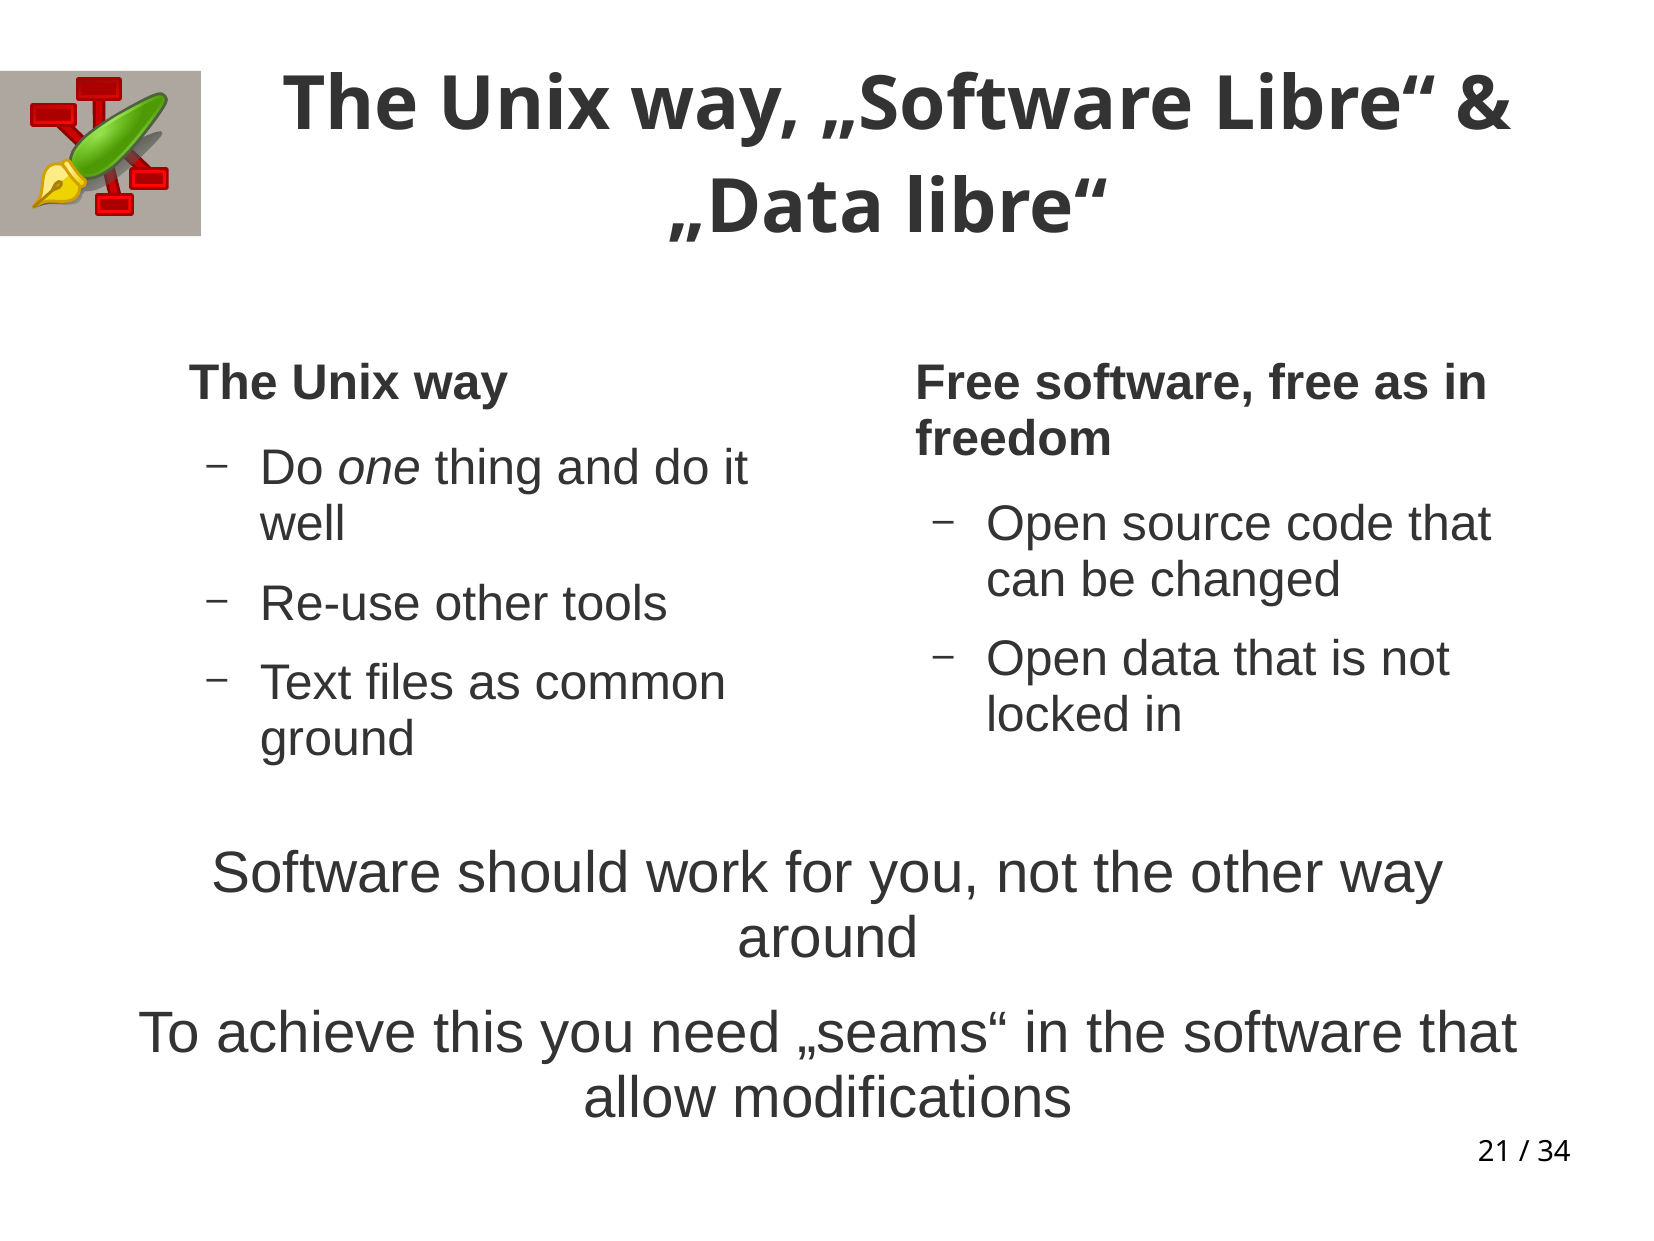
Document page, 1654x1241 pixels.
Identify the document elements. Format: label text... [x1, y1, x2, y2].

list The Unix way Do one thing and do it well Re-use other tools Text files as common ground [118, 354, 810, 698]
title The Unix way, „Software Libre“ & „Data libre“ [224, 47, 1571, 257]
list Software should work for you, not the other way around To achieve this you need „seams“ in the software that allow modifications [120, 840, 1538, 1139]
list Free software, free as in freedom Open source code that can be changed Open data that is not locked in [844, 354, 1536, 698]
